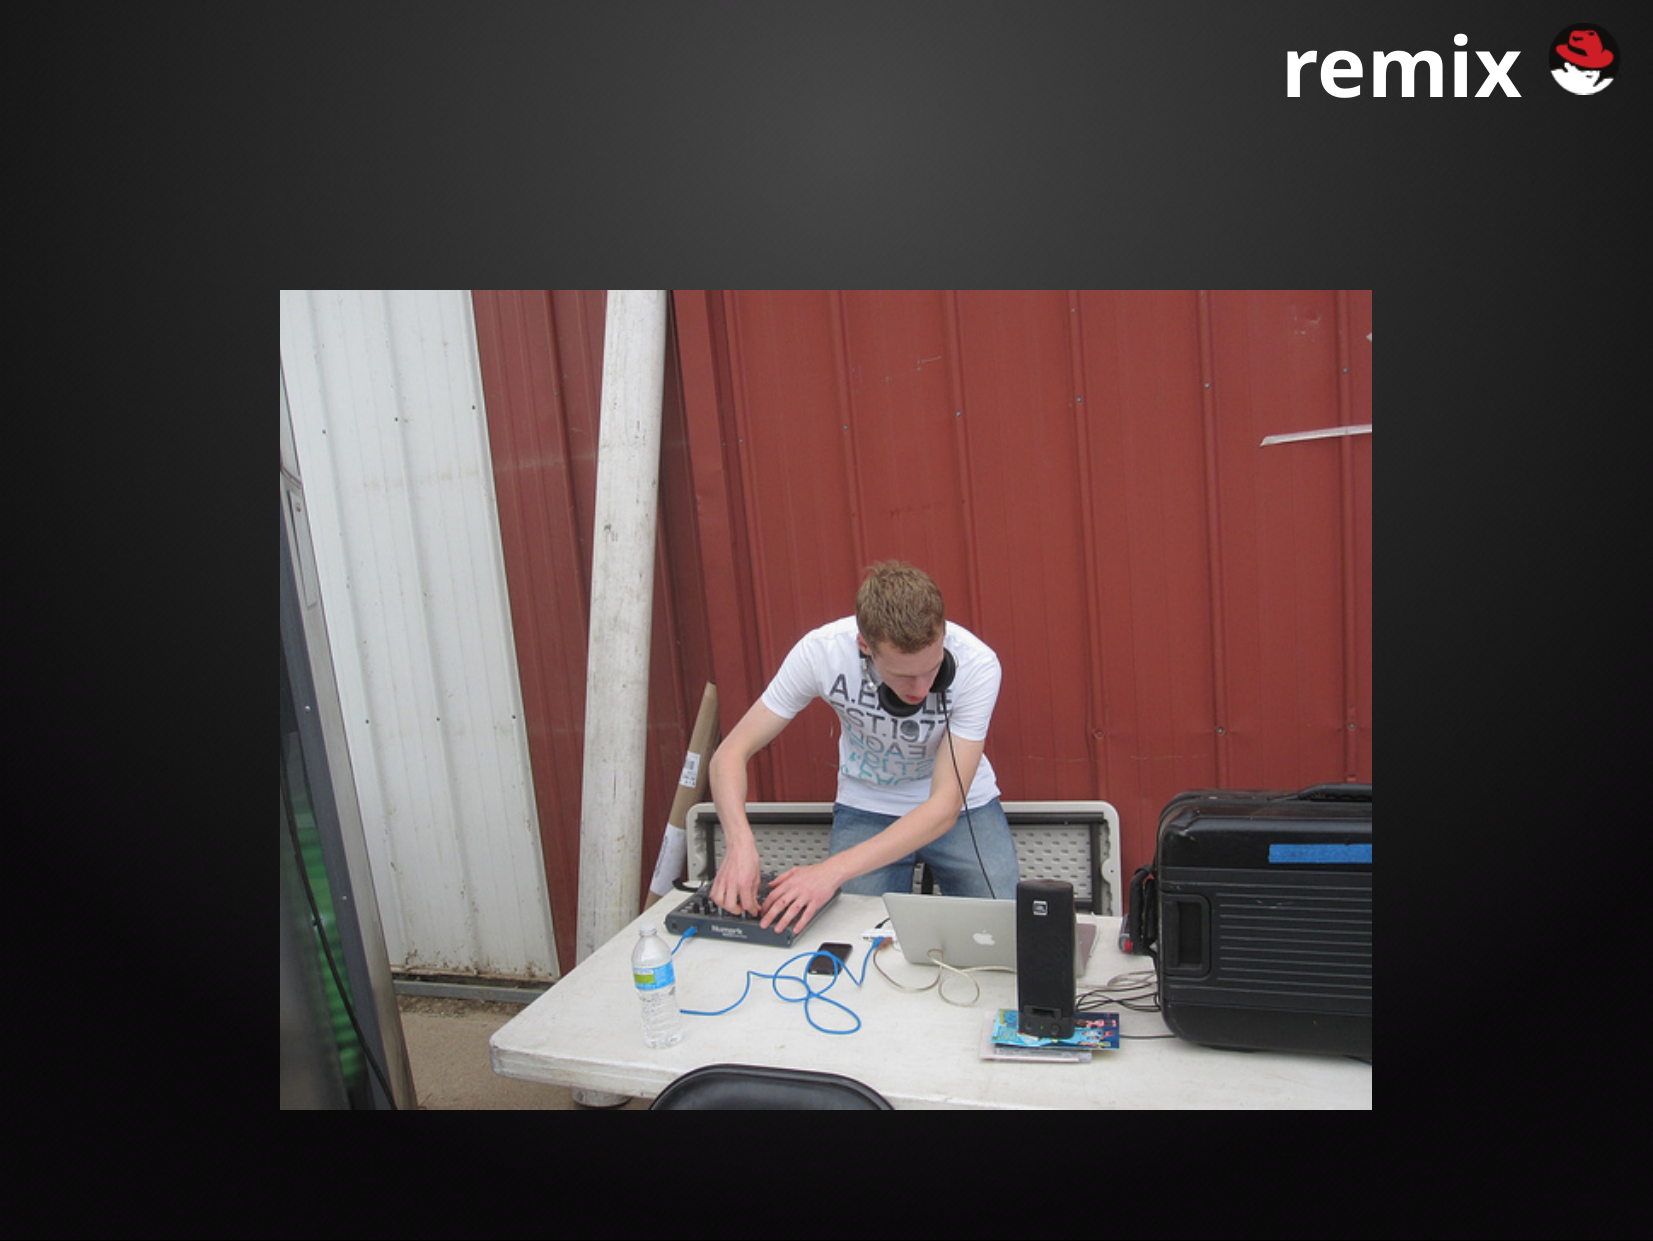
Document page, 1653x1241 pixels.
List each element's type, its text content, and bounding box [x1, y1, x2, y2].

title remix [87, 10, 1523, 111]
picture [0, 0, 1653, 1240]
